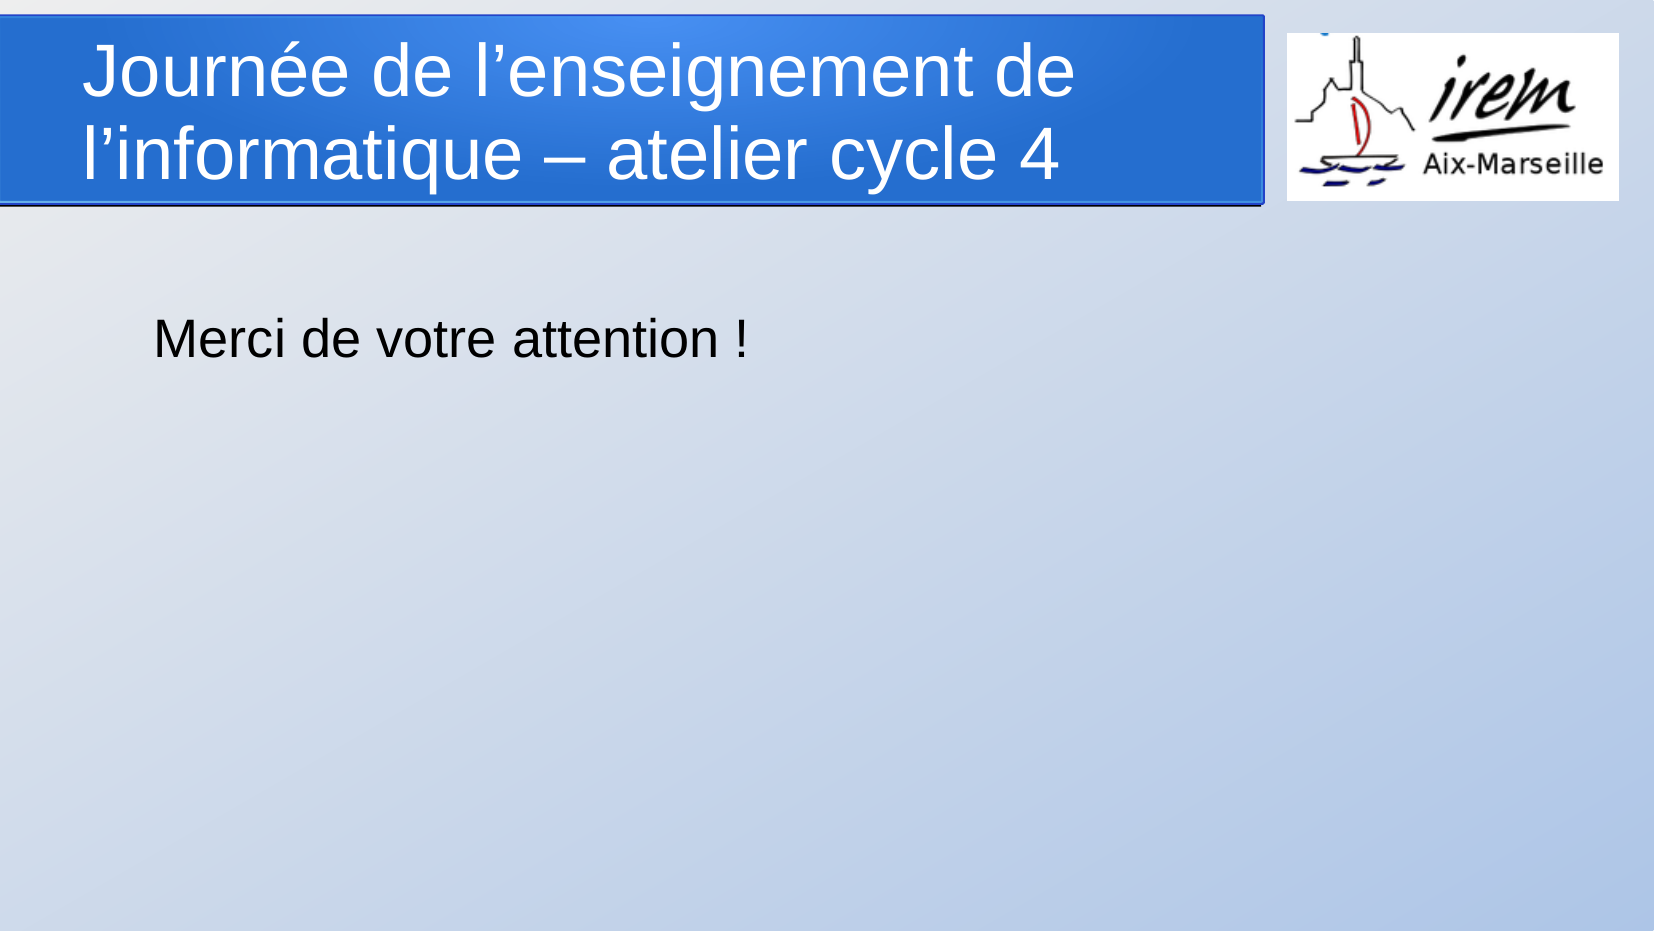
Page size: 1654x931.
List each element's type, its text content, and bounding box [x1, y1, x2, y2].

picture [1287, 33, 1619, 201]
list Merci de votre attention ! [82, 224, 1571, 764]
title Journée de l’enseignement de l’informatique – atelier cycle 4 [82, 29, 1235, 196]
